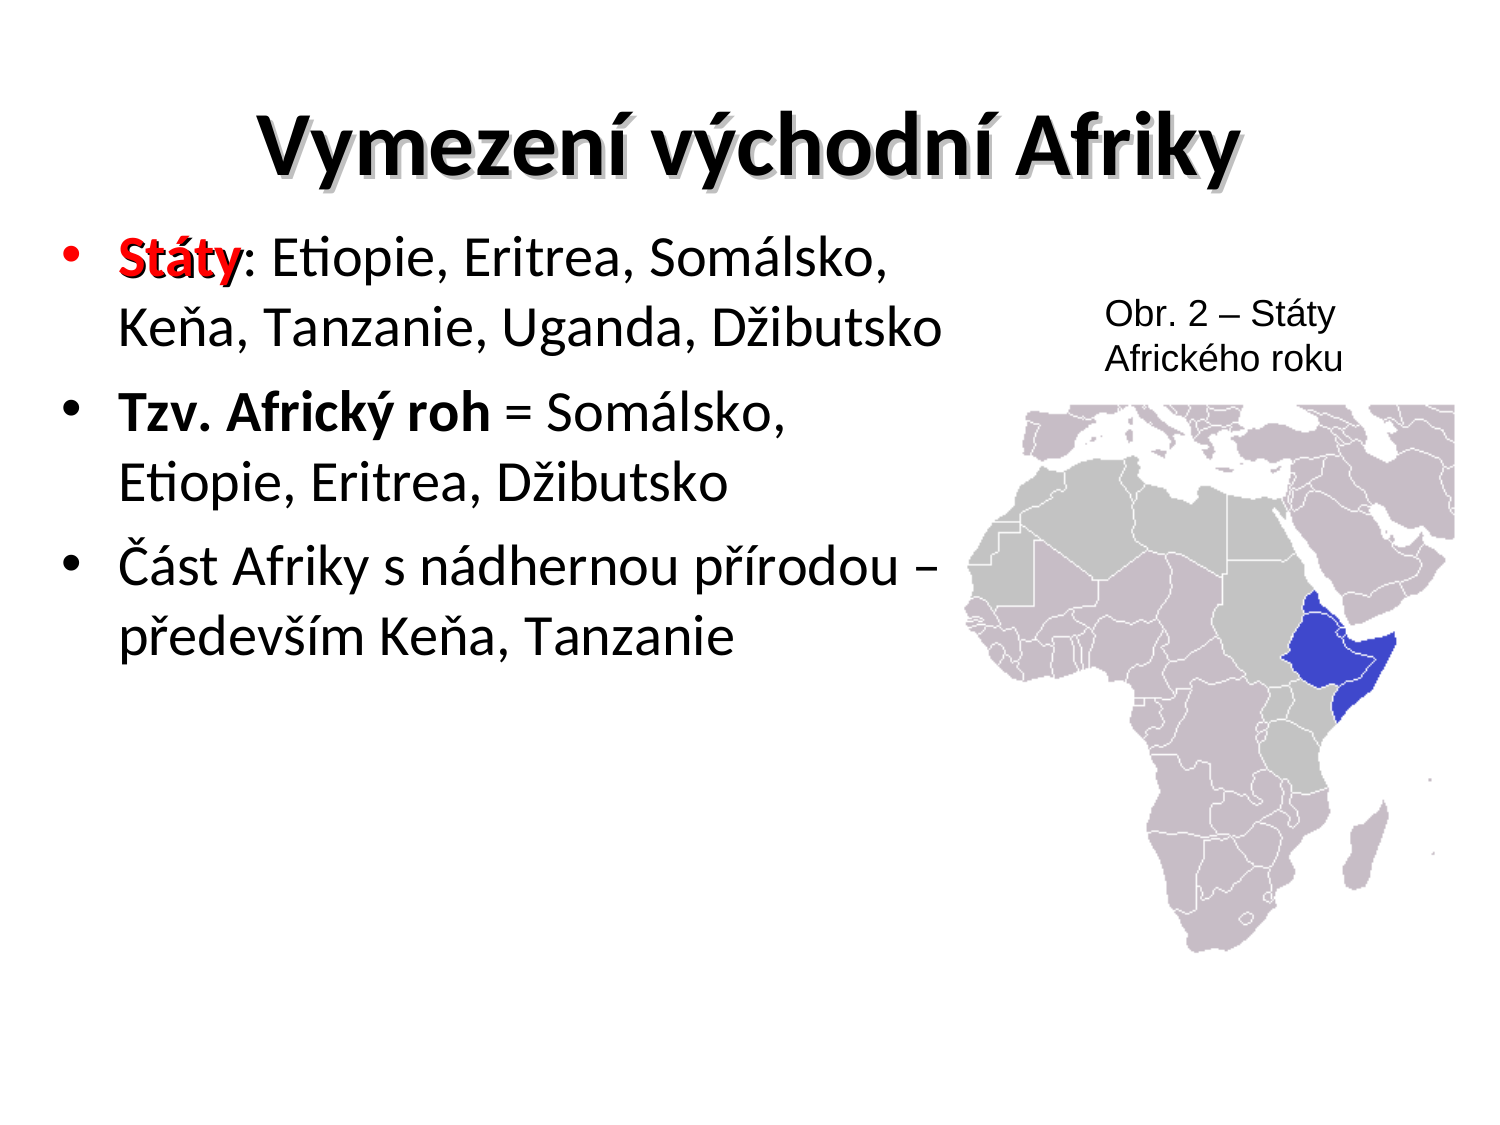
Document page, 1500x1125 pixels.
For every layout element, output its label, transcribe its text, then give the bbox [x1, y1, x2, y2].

picture [960, 399, 1467, 973]
list Státy: Etiopie, Eritrea, Somálsko, Keňa, Tanzanie, Uganda, Džibutsko Tzv. Africký roh = Somálsko, Etiopie, Eritrea, Džibutsko Část Afriky s nádhernou přírodou – především Keňa, Tanzanie [46, 210, 985, 760]
title Vymezení východní Afriky [75, 45, 1426, 233]
text_box Obr. 2 – Státy Afrického roku [1089, 281, 1383, 387]
